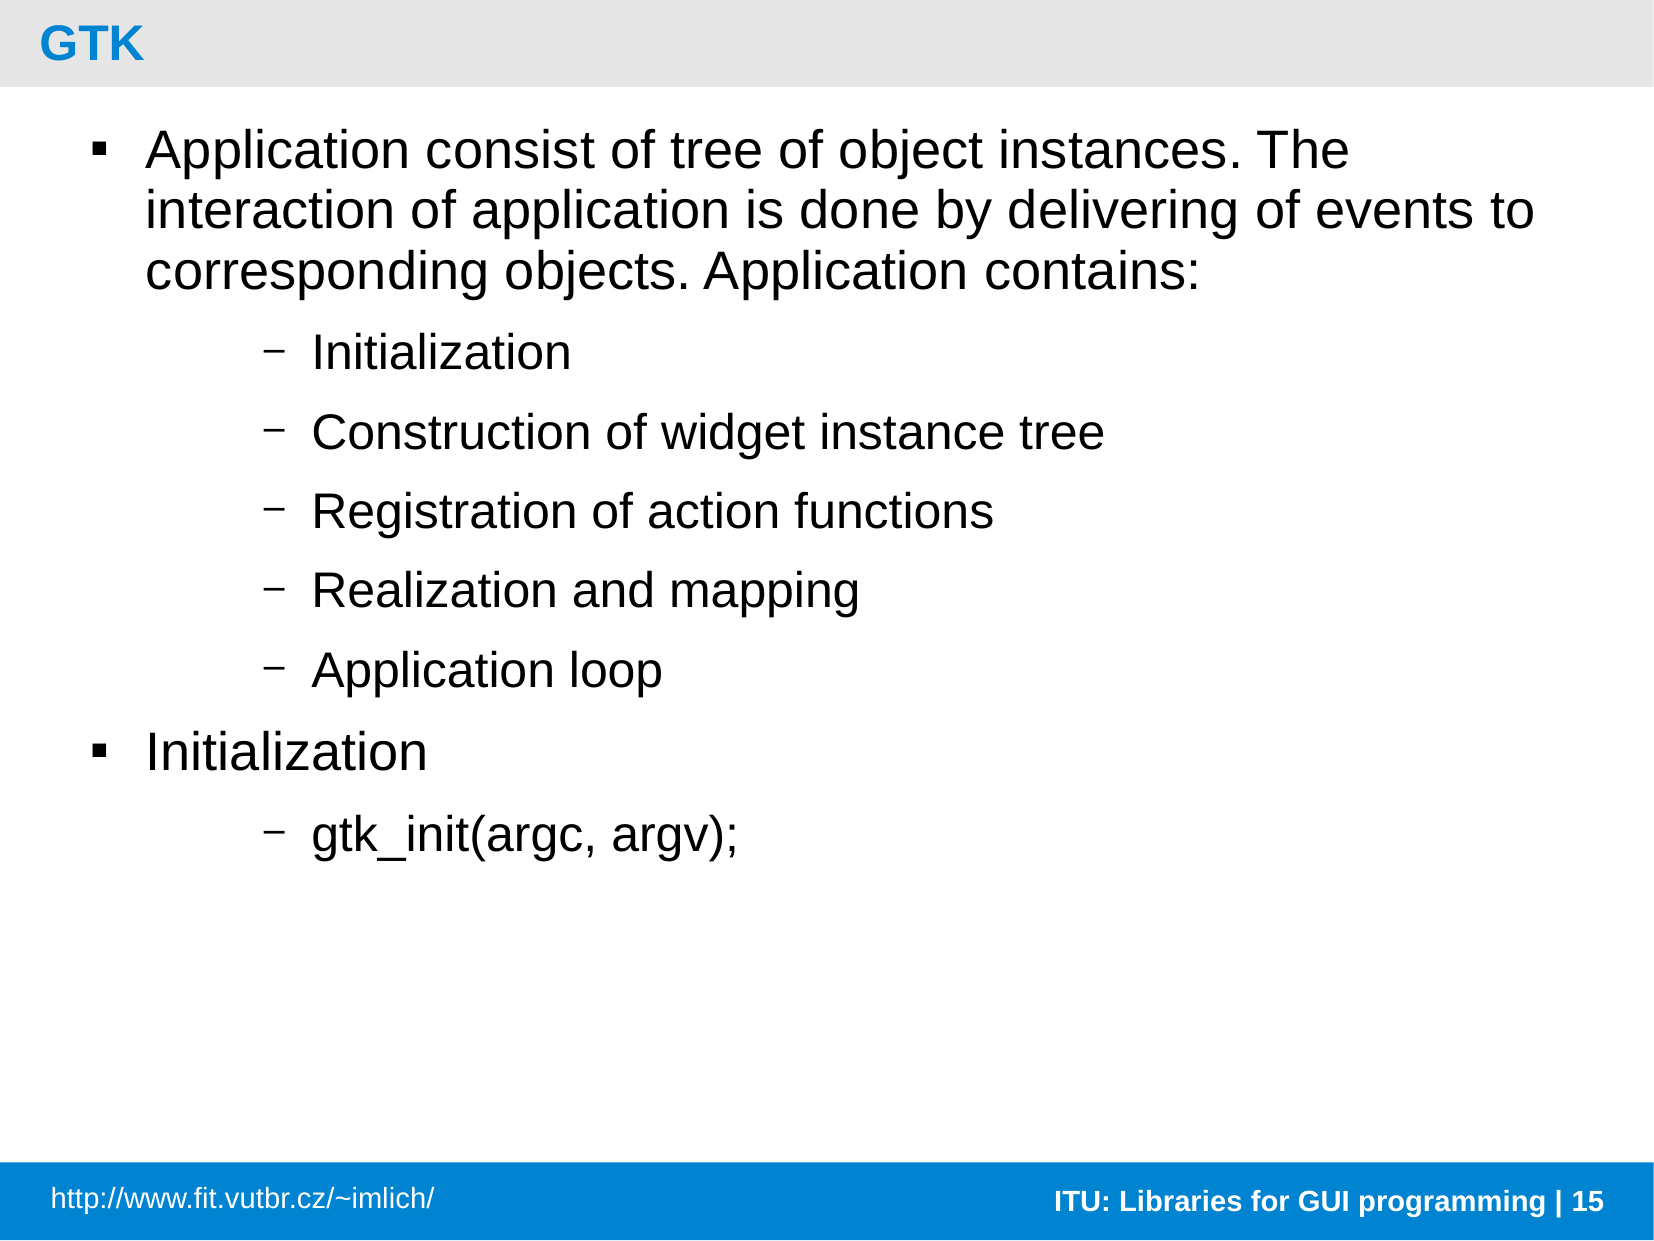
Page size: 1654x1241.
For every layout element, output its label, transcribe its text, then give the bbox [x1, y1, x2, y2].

list Application consist of tree of object instances. The interaction of application is done by delivering of events to corresponding objects. Application contains: Initialization Construction of widget instance tree Registration of action functions Realization and mapping Application loop Initialization gtk_init(argc, argv); [75, 119, 1564, 1111]
title GTK [39, 11, 1615, 76]
